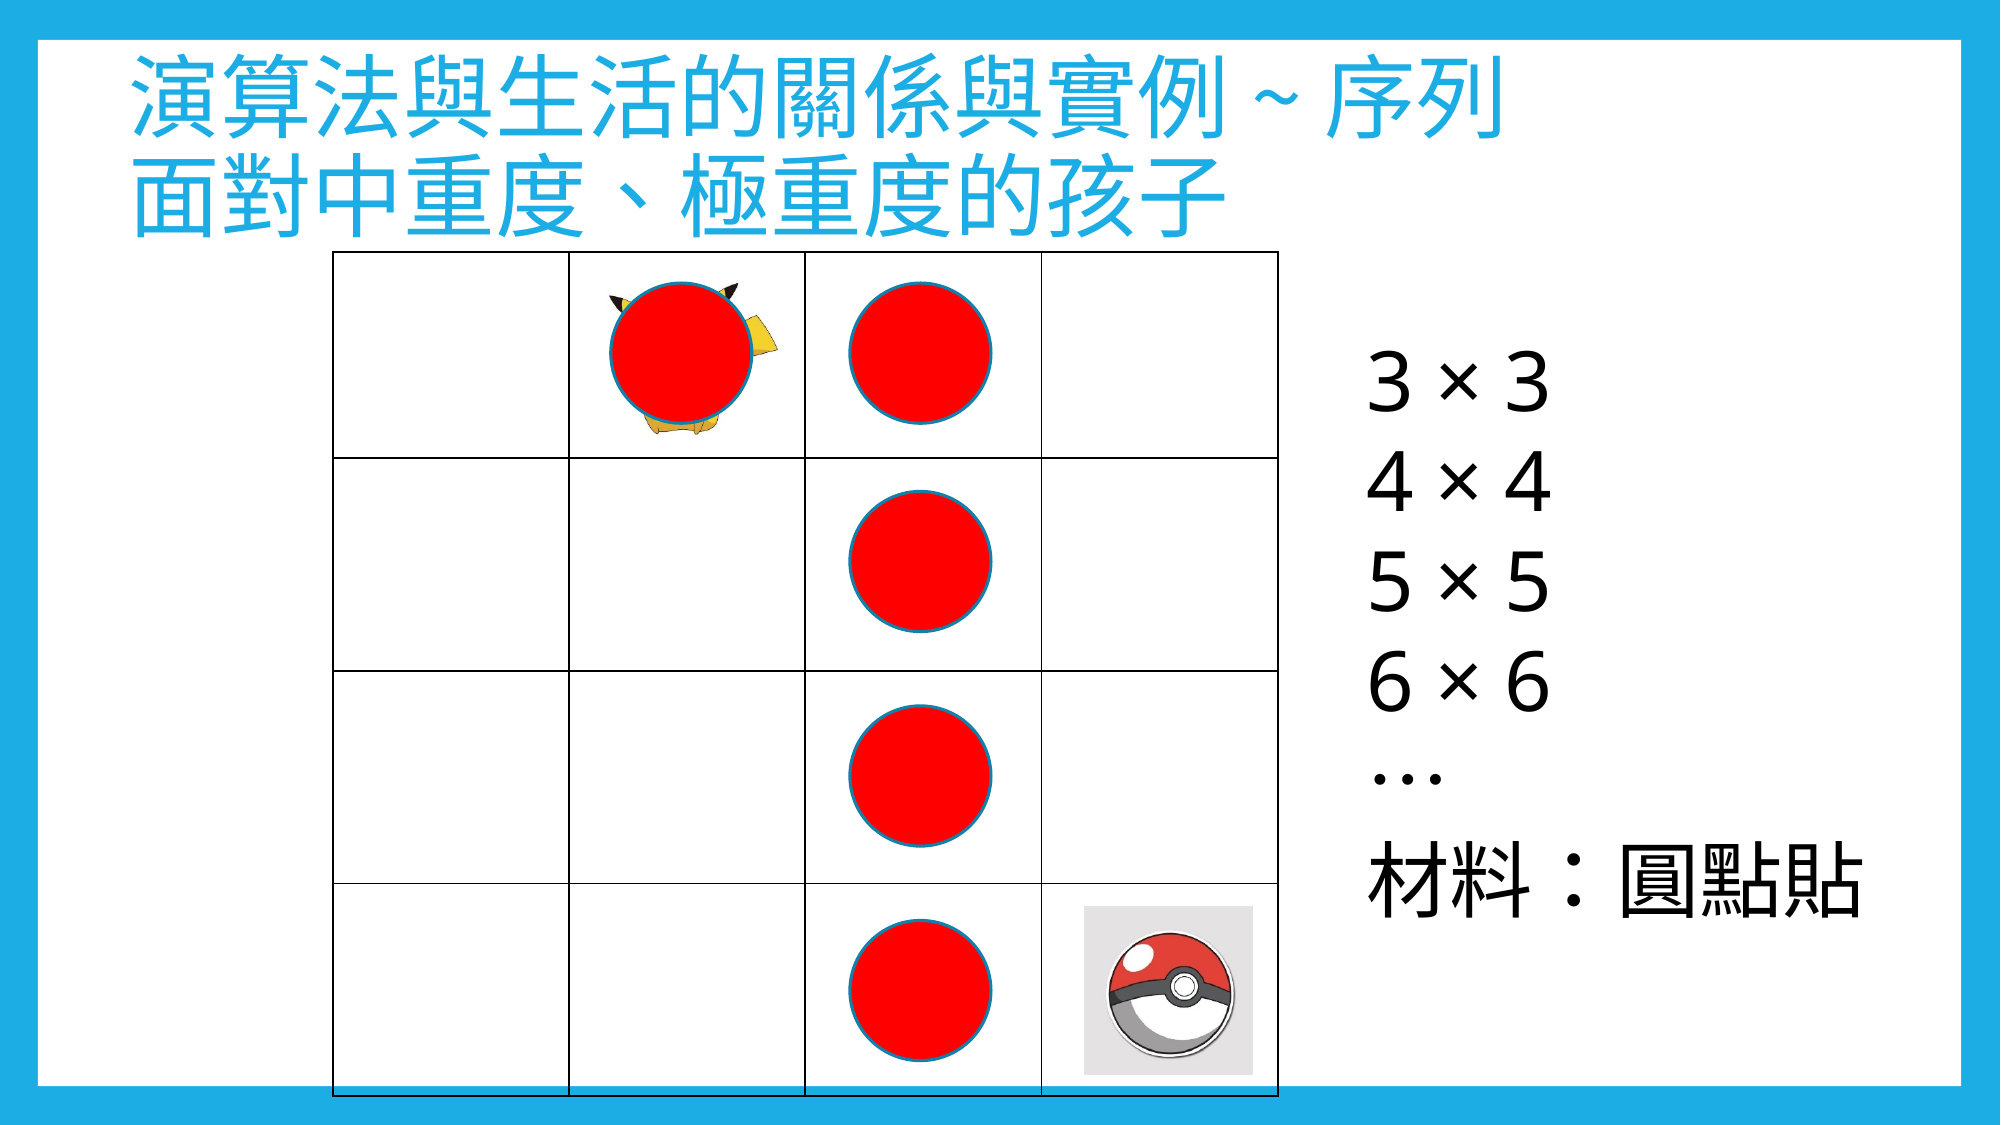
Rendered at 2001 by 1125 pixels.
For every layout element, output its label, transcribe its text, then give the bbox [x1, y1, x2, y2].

picture [1084, 906, 1253, 1075]
text_box [849, 705, 991, 847]
table_cell [1042, 459, 1277, 670]
table_header [334, 253, 568, 457]
table_cell [570, 672, 804, 883]
text_box [849, 491, 991, 632]
table_cell [334, 459, 568, 670]
table_cell [806, 459, 1041, 670]
text_box [849, 283, 991, 424]
table_header [1042, 253, 1277, 457]
title 演算法與生活的關係與實例~序列 面對中重度、極重度的孩子 [113, 42, 1839, 261]
table_cell [806, 884, 1041, 1095]
text_box [610, 283, 752, 424]
table_cell [334, 884, 568, 1095]
table_cell [570, 459, 804, 670]
table_cell [570, 884, 804, 1095]
table_header [570, 253, 804, 457]
table_header [806, 253, 1041, 457]
table_cell [1042, 884, 1277, 1095]
table_cell [806, 672, 1041, 883]
table_cell [1042, 672, 1277, 883]
picture [606, 271, 779, 435]
table_cell [334, 672, 568, 883]
text_box 3 × 3 4 × 4 5 × 5 6 × 6 … 材料：圓點貼 [1351, 321, 1881, 936]
text_box [849, 920, 991, 1061]
